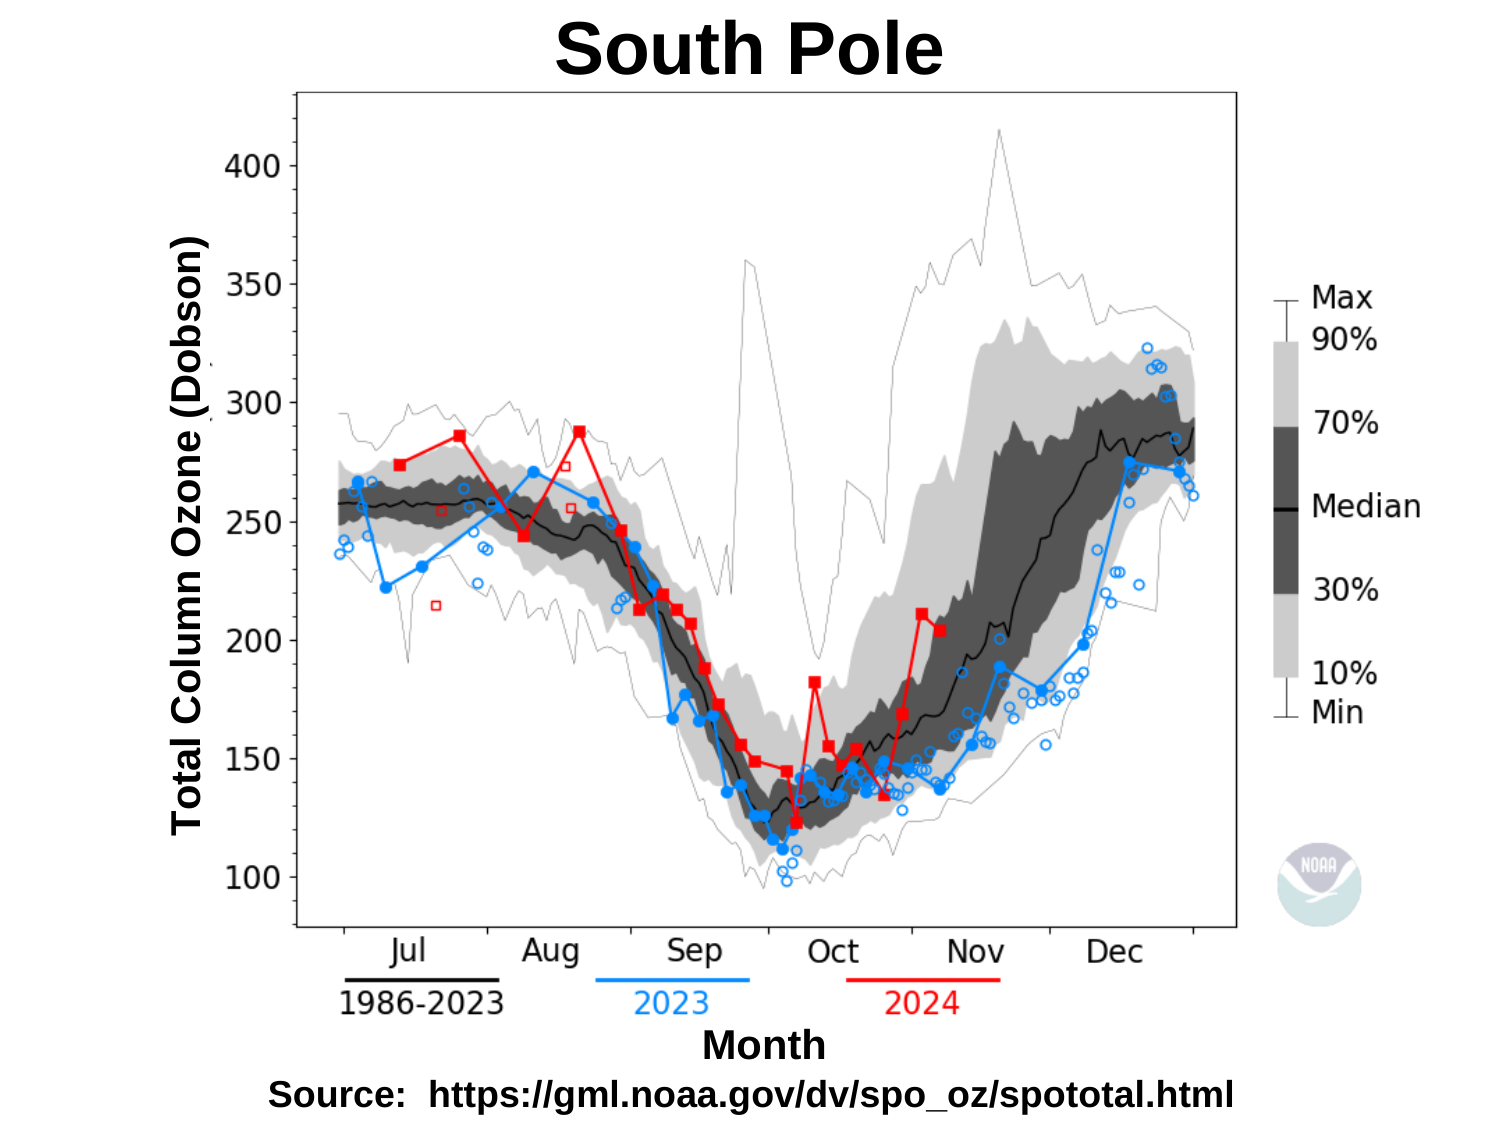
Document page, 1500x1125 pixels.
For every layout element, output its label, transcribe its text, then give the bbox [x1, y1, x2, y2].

text_box Source: https://gml.noaa.gov/dv/spo_oz/spototal.html [253, 1062, 1251, 1123]
text_box Total Column Ozone (Dobson) [156, 232, 210, 840]
text_box Month [698, 1016, 831, 1070]
picture [171, 92, 1424, 1052]
text_box South Pole [0, 6, 1500, 92]
